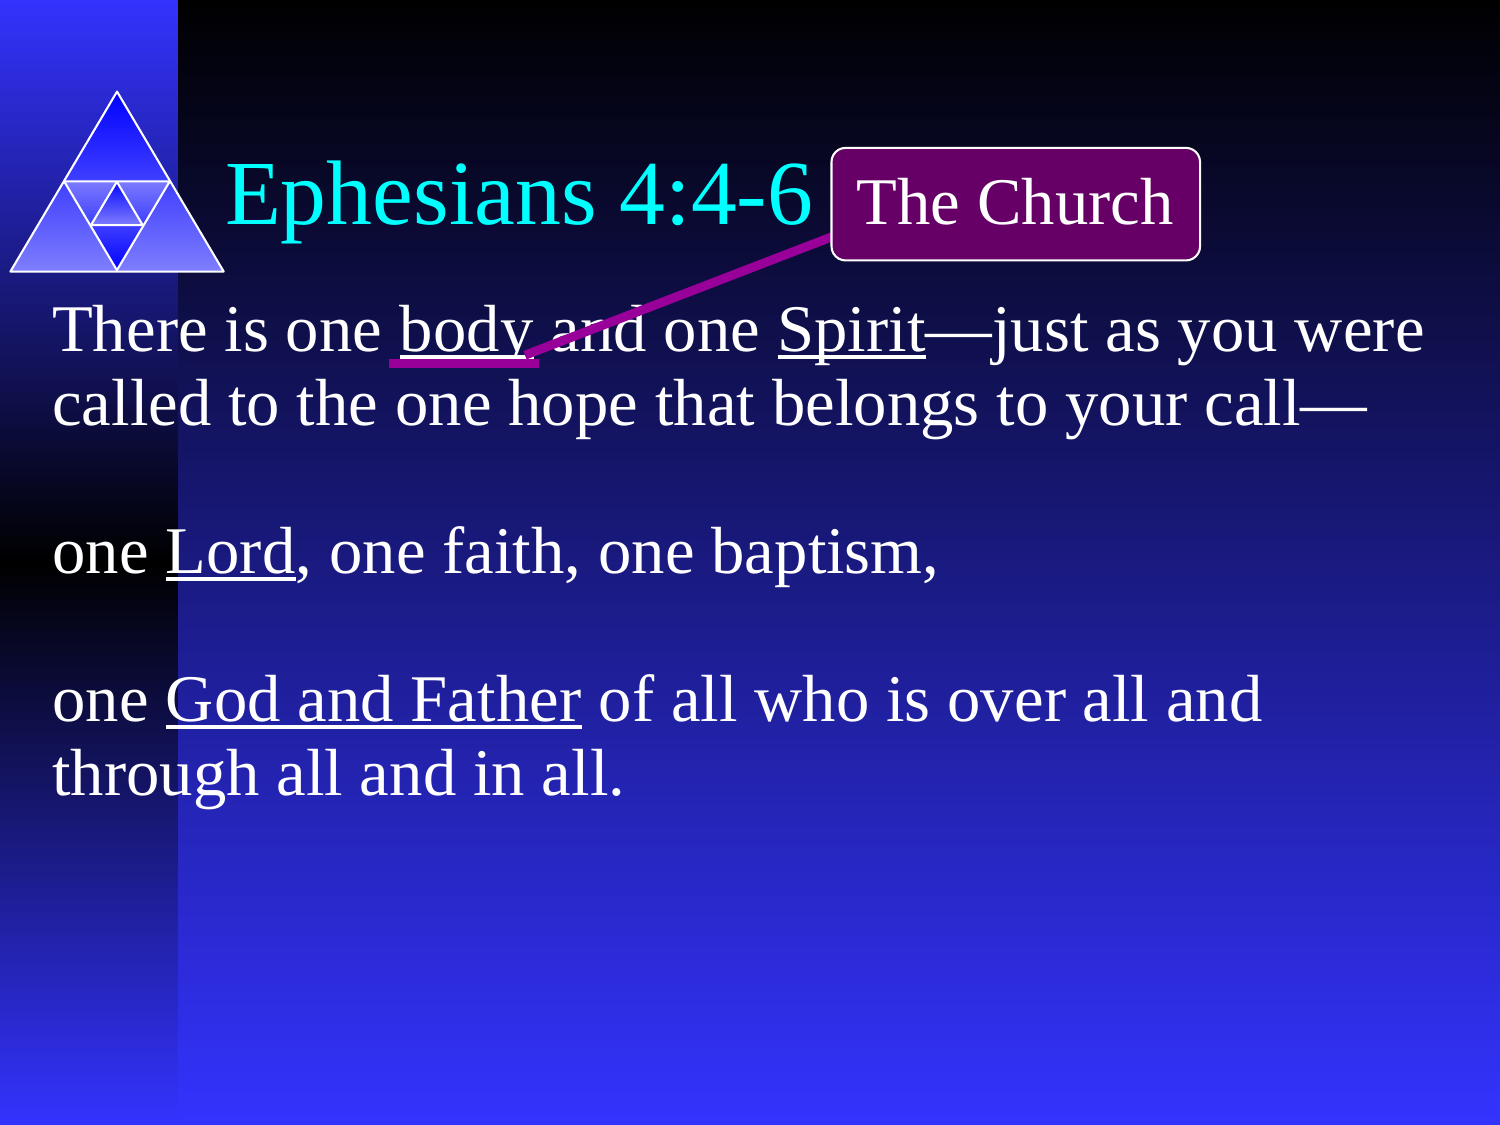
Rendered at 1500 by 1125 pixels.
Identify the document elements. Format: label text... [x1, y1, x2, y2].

title Ephesians 4:4-6 [225, 99, 1463, 284]
text_box [831, 147, 1201, 261]
text_box The Church [837, 152, 1195, 256]
text_box There is one body and one Spirit—just as you were called to the one hope that belongs to your call— one Lord, one faith, one baptism, one God and Father of all who is over all and through all and in all. [37, 284, 1463, 1072]
